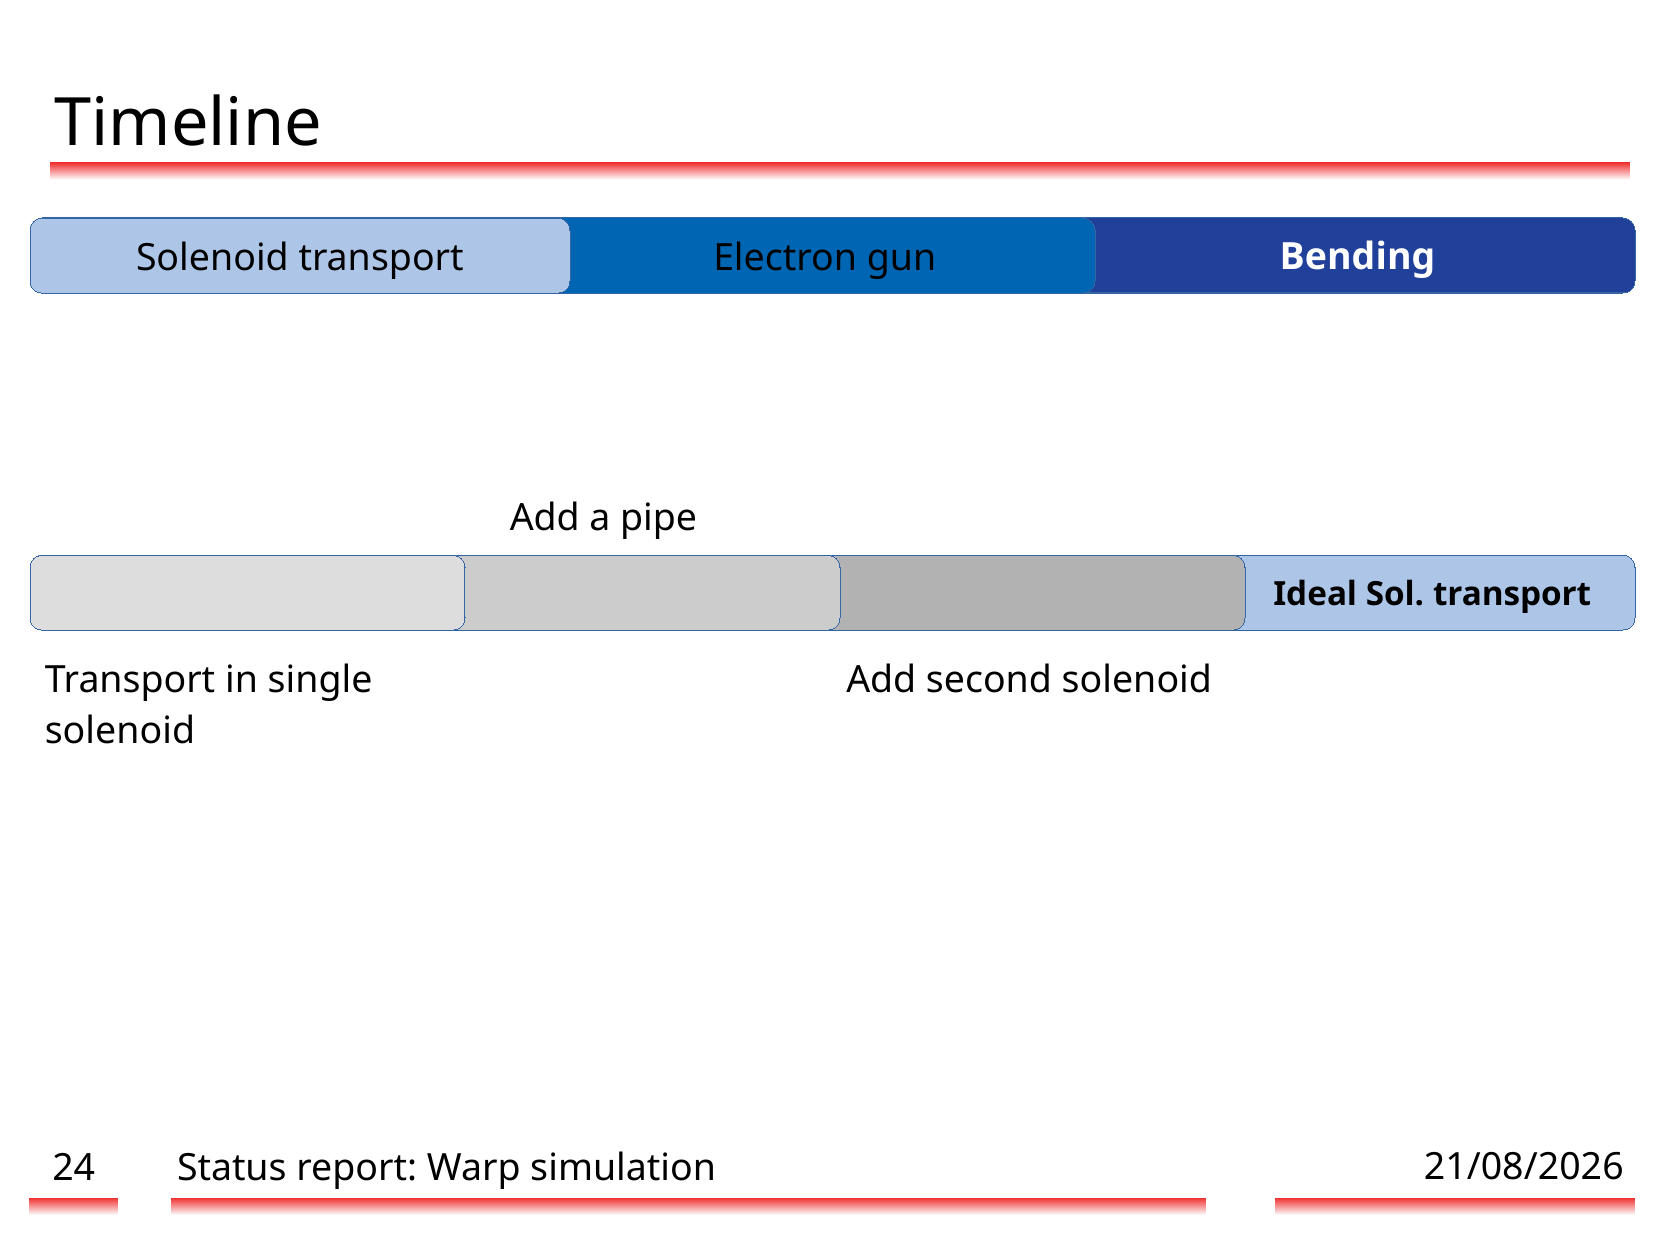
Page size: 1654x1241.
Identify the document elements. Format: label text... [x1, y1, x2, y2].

text_box Solenoid transport [30, 218, 571, 294]
title Timeline [54, 17, 1591, 166]
text_box Ideal Sol. transport [1234, 555, 1636, 631]
text_box [30, 555, 1246, 631]
text_box Electron gun [342, 217, 1096, 294]
text_box Add second solenoid [831, 645, 1282, 748]
text_box Bending [1083, 217, 1636, 293]
text_box Transport in single solenoid [30, 645, 421, 811]
text_box Add a pipe [495, 483, 946, 586]
